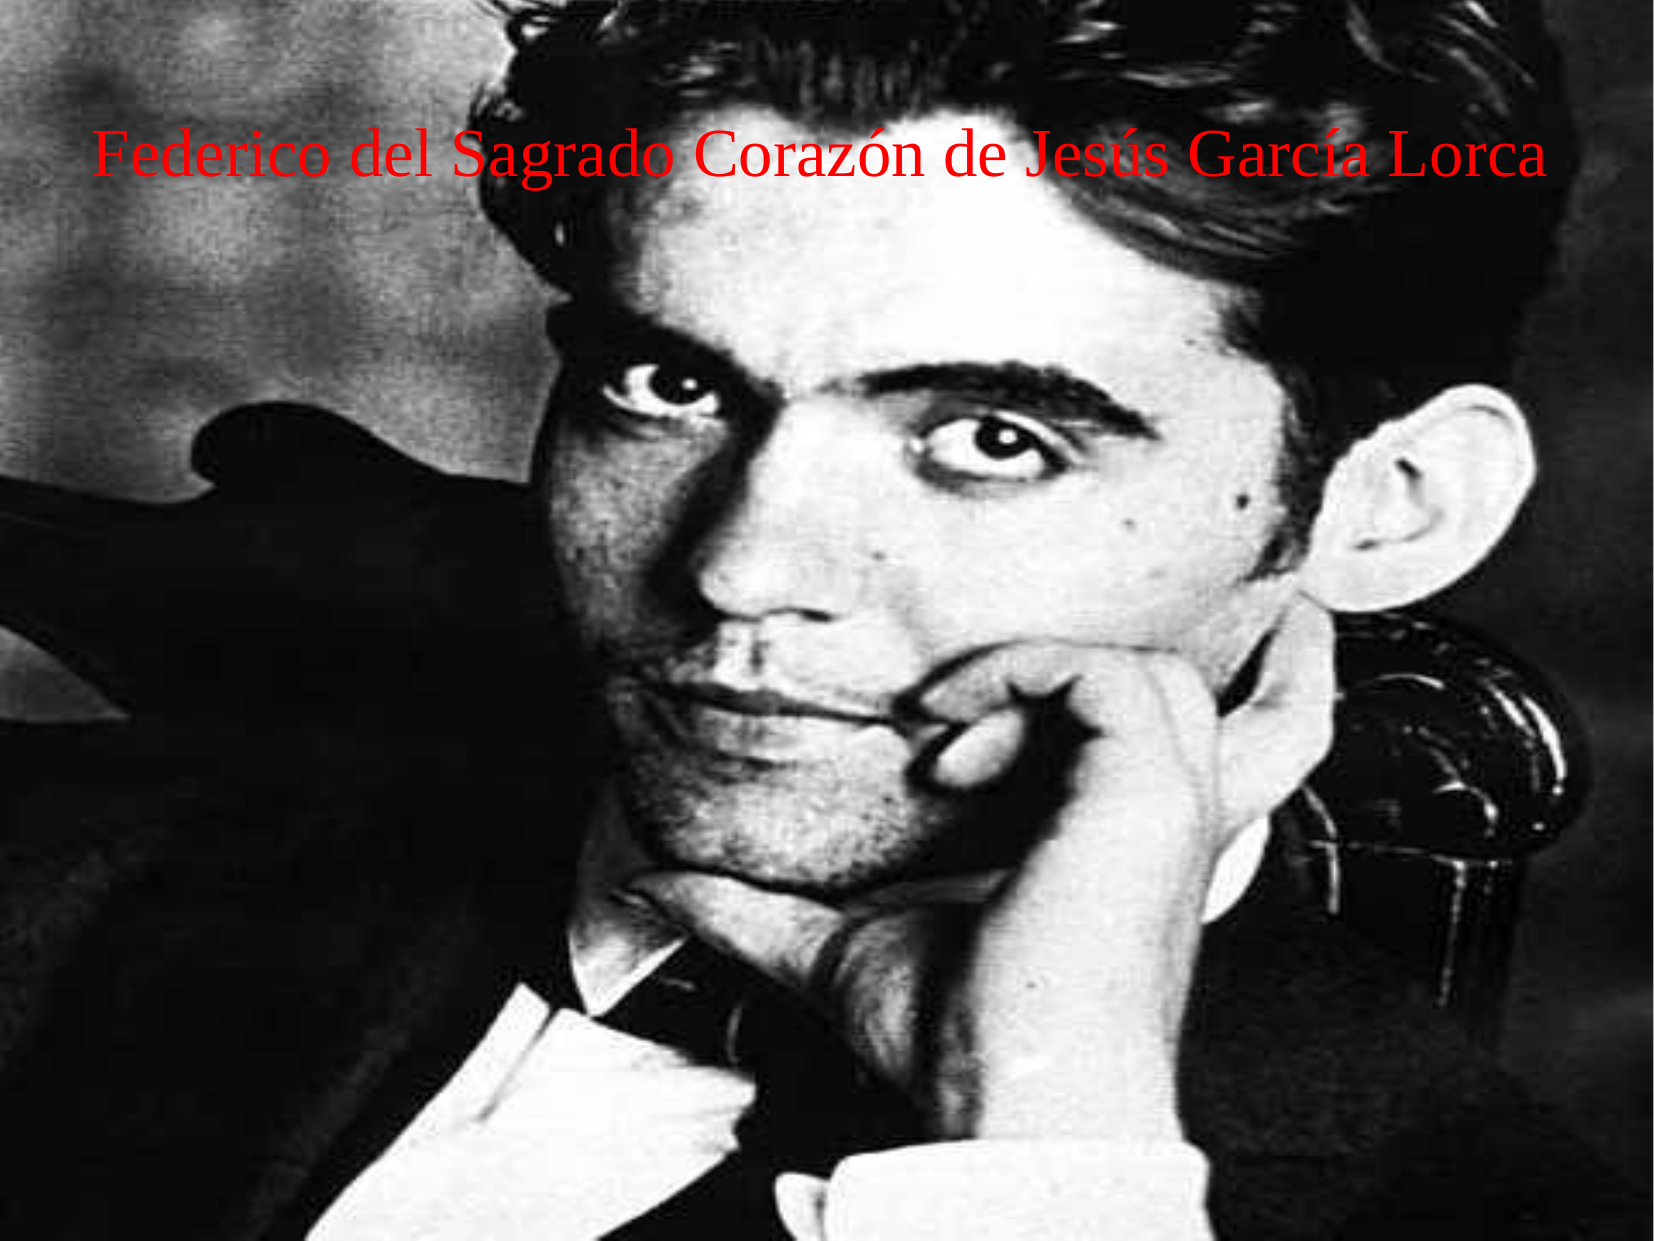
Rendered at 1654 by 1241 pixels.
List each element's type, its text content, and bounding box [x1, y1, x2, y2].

title Federico del Sagrado Corazón de Jesús García Lorca [88, 49, 1571, 257]
picture [0, 0, 1654, 1241]
